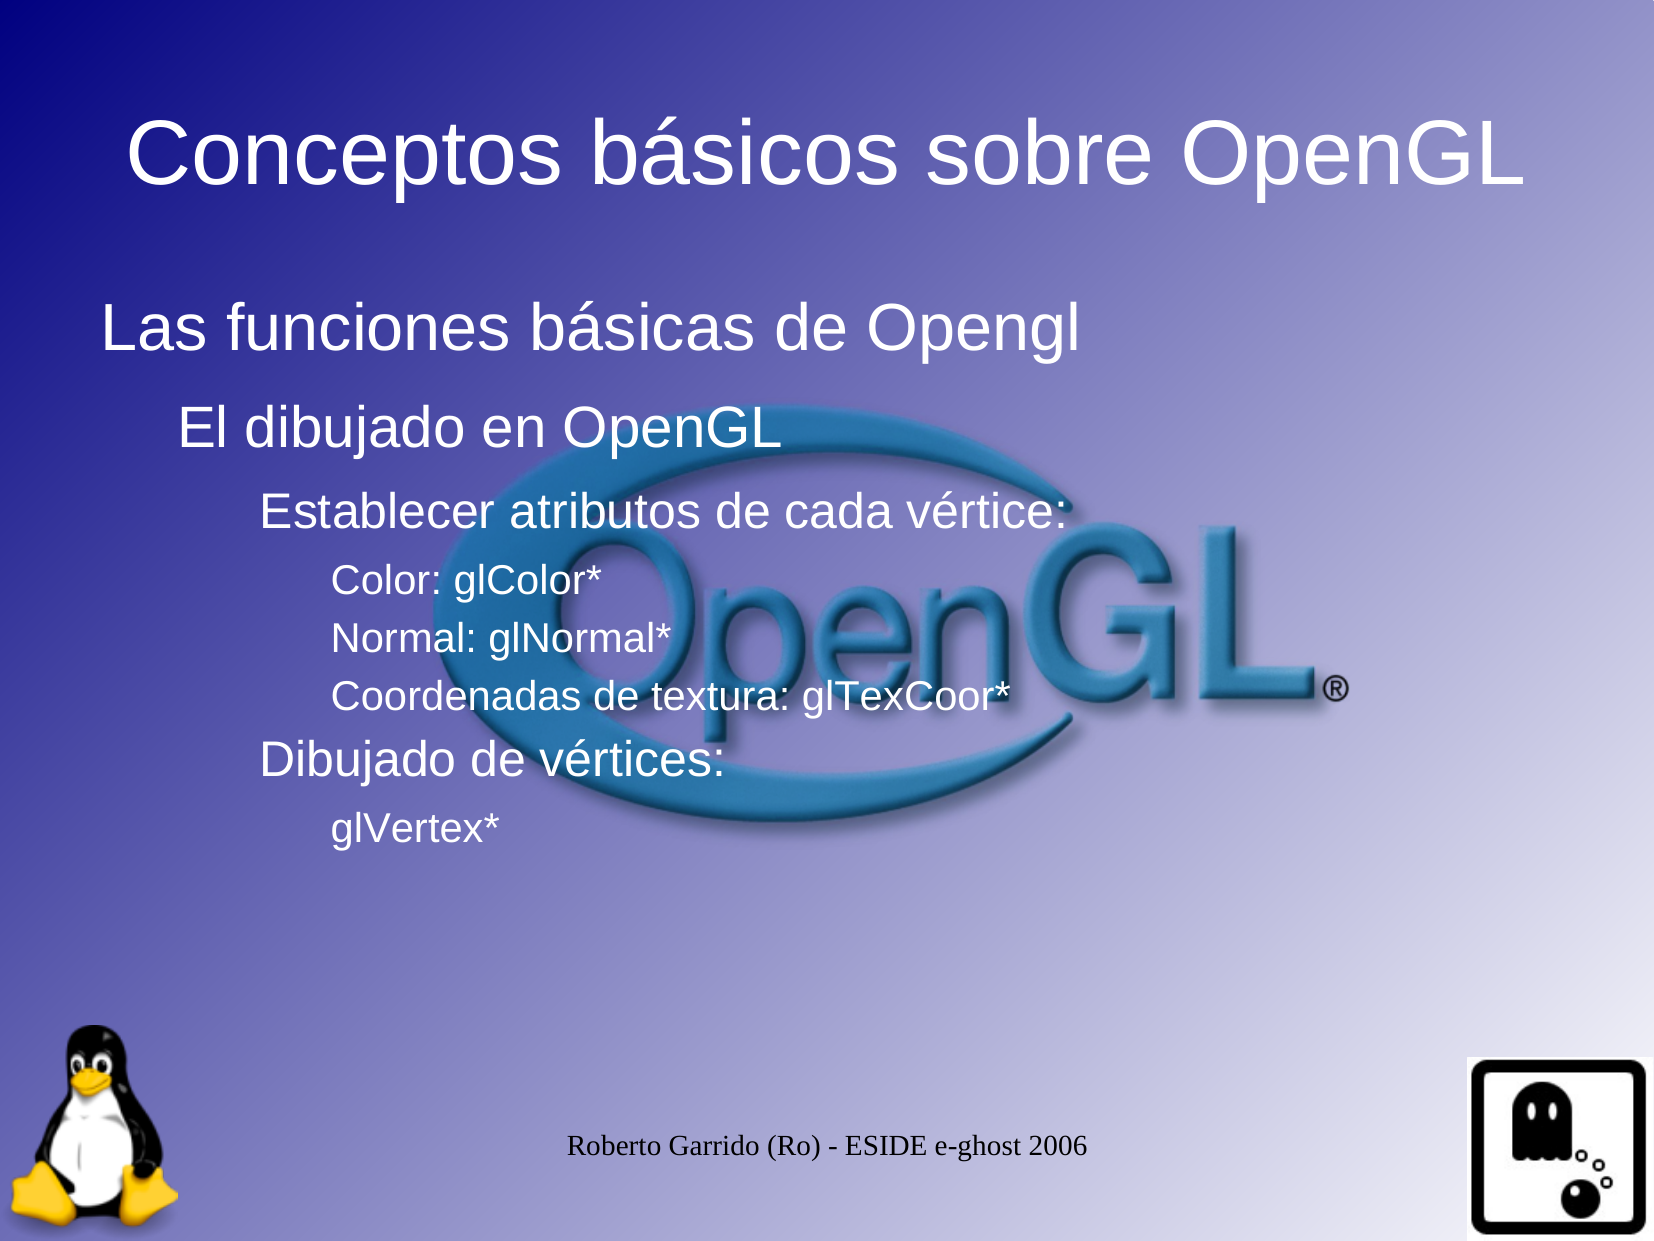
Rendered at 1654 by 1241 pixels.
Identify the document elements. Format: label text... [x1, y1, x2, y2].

picture [1467, 1057, 1654, 1241]
picture [0, 1025, 178, 1241]
title Conceptos básicos sobre OpenGL [82, 49, 1571, 257]
list Las funciones básicas de Opengl El dibujado en OpenGL Establecer atributos de cada vértice: Color: glColor* Normal: glNormal* Coordenadas de textura: glTexCoor* Dibujado de vértices: glVertex* [82, 290, 1571, 1109]
